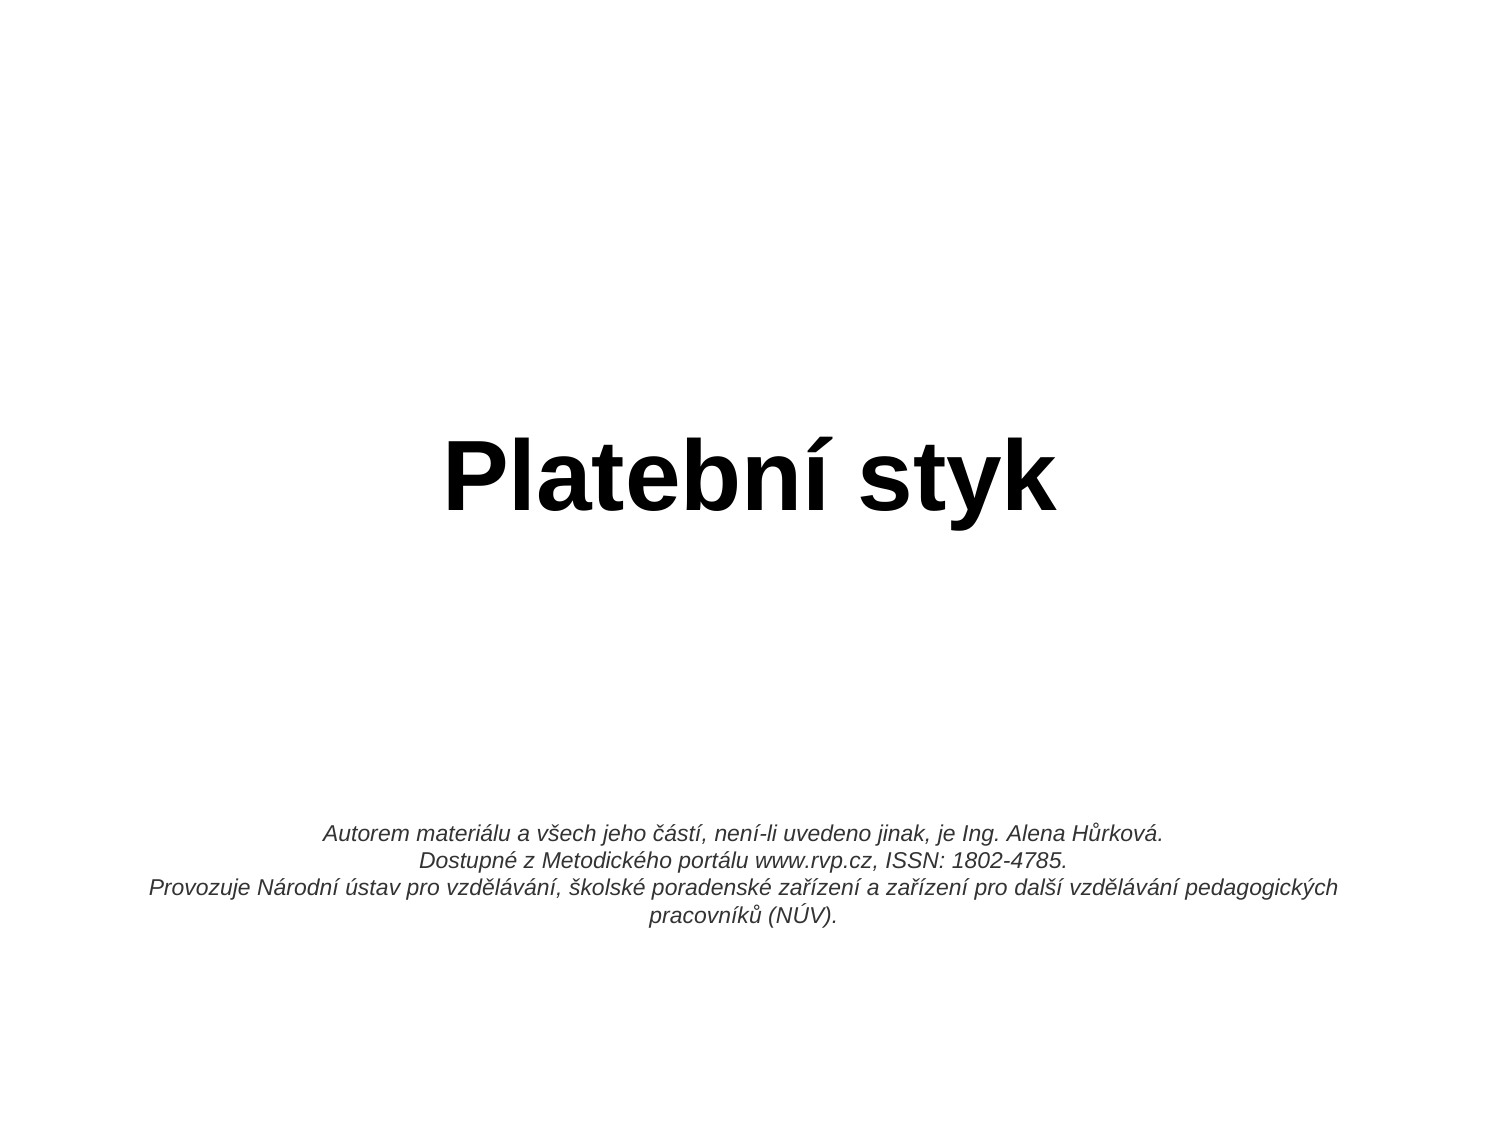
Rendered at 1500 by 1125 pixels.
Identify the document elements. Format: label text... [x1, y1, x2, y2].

text_box Autorem materiálu a všech jeho částí, není-li uvedeno jinak, je Ing. Alena Hůrková. Dostupné z Metodického portálu www.rvp.cz, ISSN: 1802-4785. Provozuje Národní ústav pro vzdělávání, školské poradenské zařízení a zařízení pro další vzdělávání pedagogických pracovníků (NÚV). [100, 810, 1388, 949]
title Platební styk [112, 349, 1388, 591]
